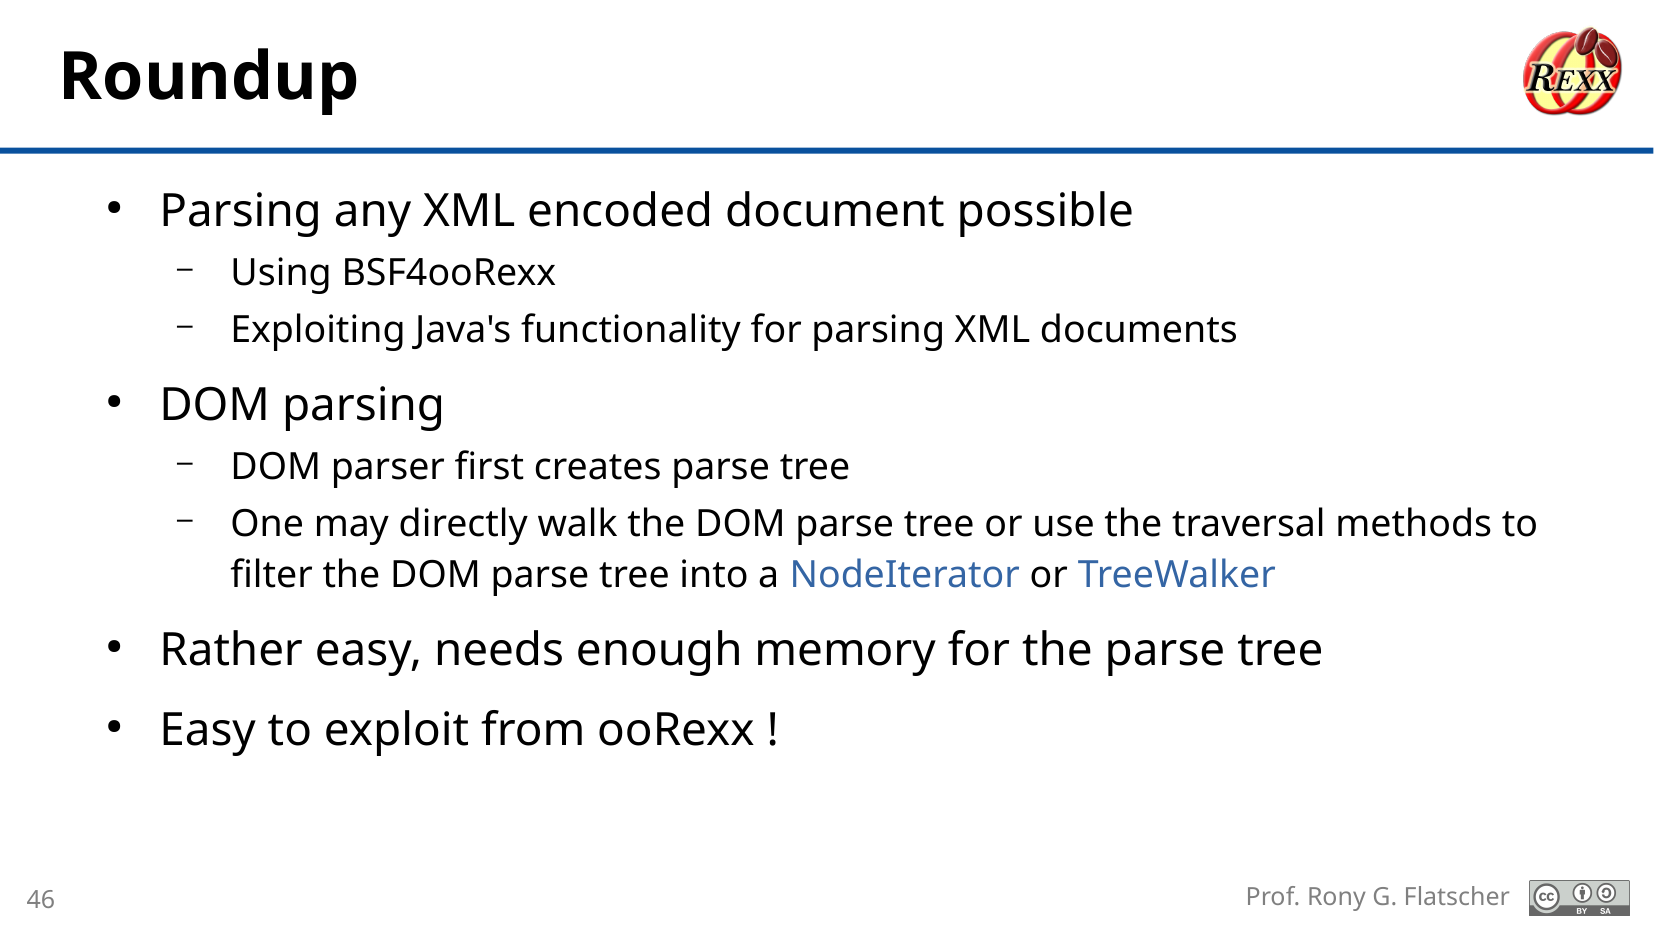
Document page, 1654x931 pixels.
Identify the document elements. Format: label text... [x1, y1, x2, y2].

title Roundup [0, 0, 1625, 148]
list Parsing any XML encoded document possible Using BSF4ooRexx Exploiting Java's functionality for parsing XML documents DOM parsing DOM parser first creates parse tree One may directly walk the DOM parse tree or use the traversal methods to filter the DOM parse tree into a NodeIterator or TreeWalker Rather easy, needs enough memory for the parse tree Easy to exploit from ooRexx ! [88, 177, 1577, 857]
